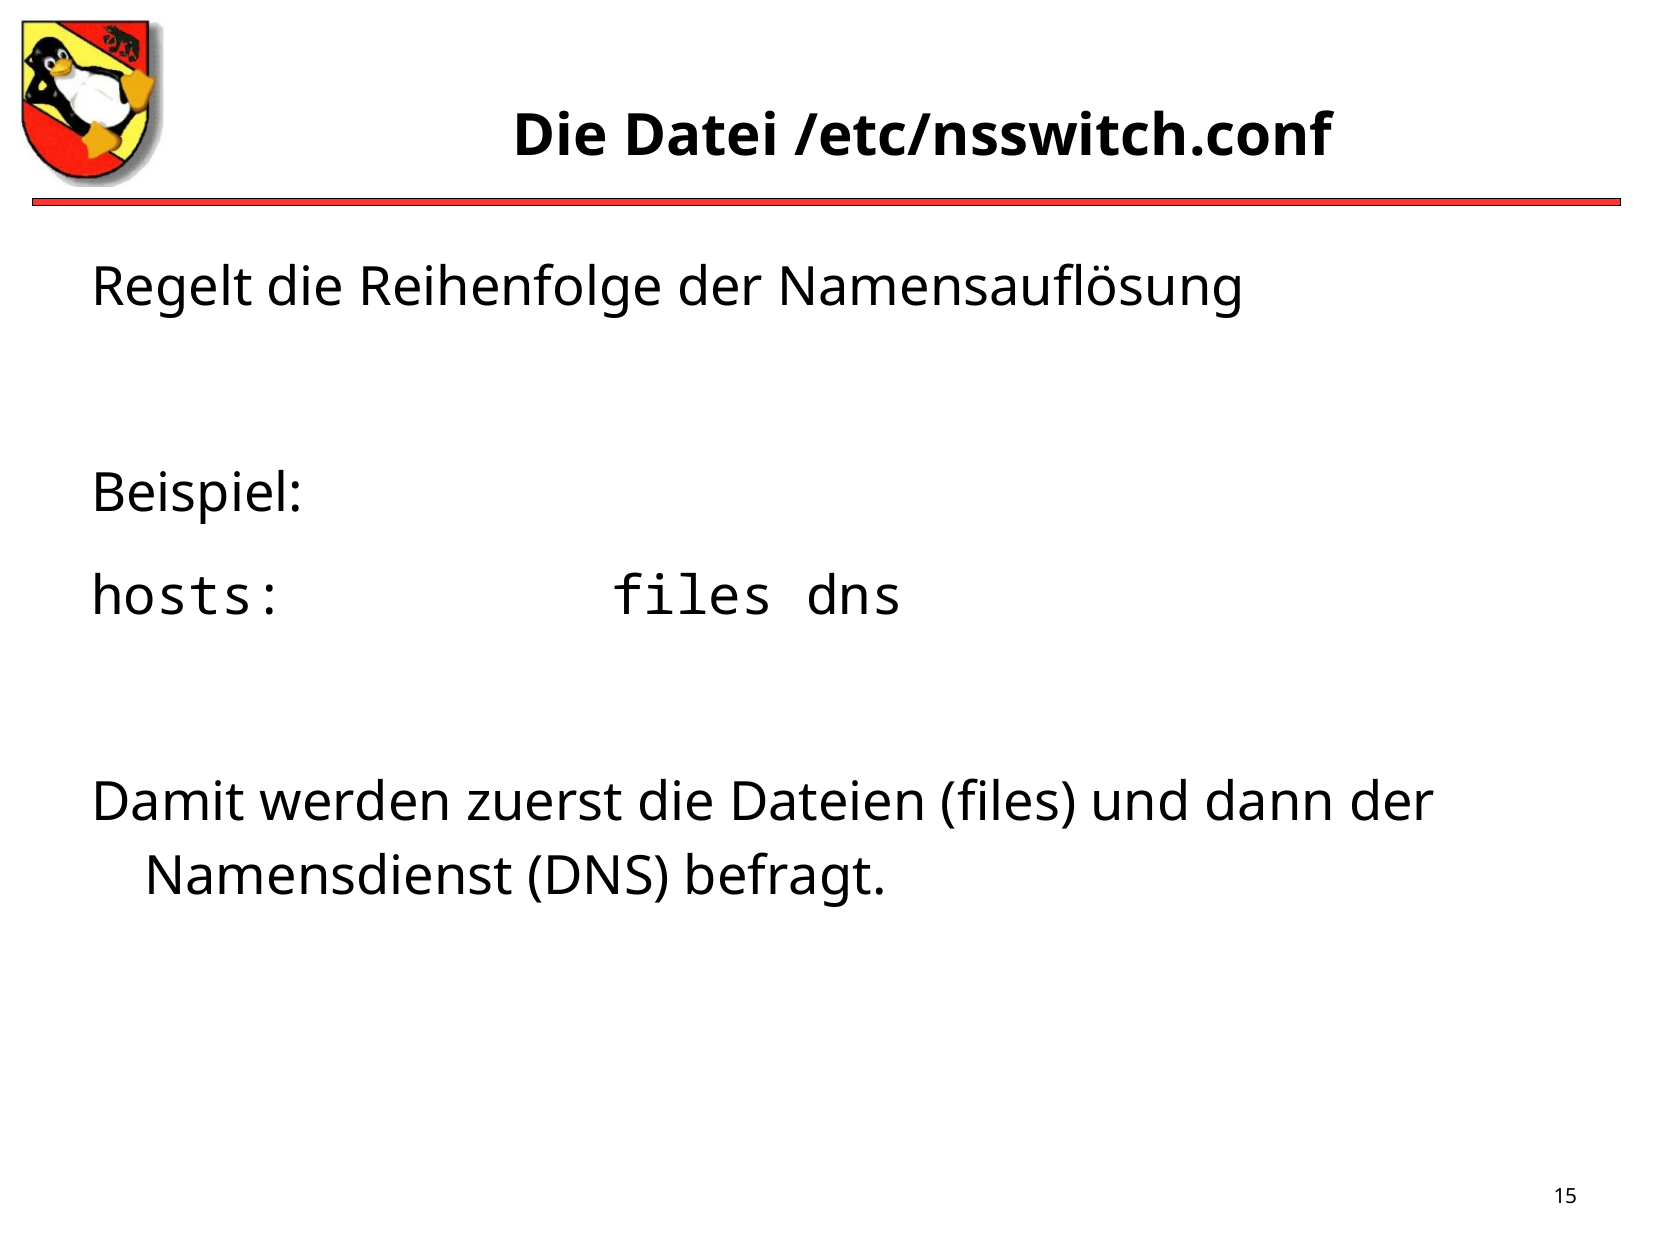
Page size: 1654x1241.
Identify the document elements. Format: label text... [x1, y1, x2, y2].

title Die Datei /etc/nsswitch.conf [250, 88, 1595, 178]
picture [19, 18, 168, 187]
list Regelt die Reihenfolge der Namensauflösung Beispiel: hosts: files dns Damit werden zuerst die Dateien (files) und dann der Namensdienst (DNS) befragt. [73, 247, 1610, 1152]
